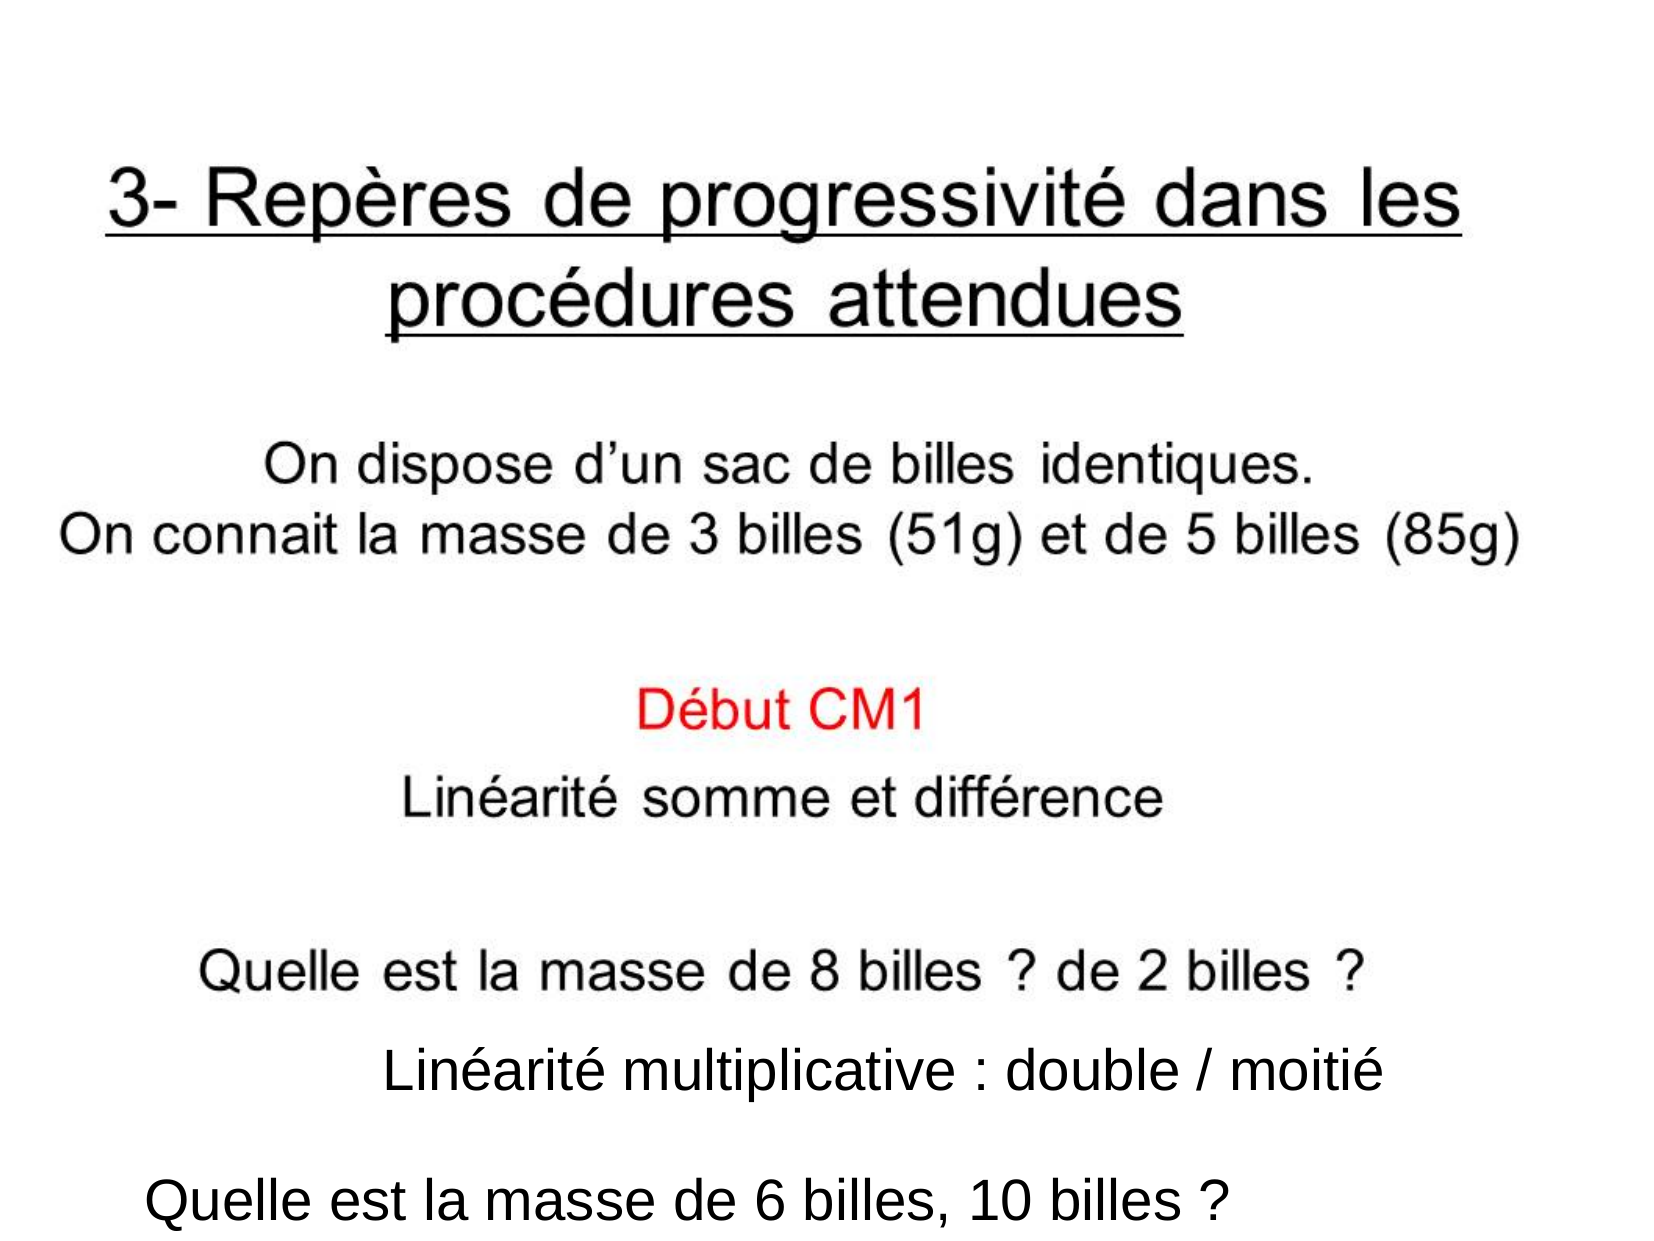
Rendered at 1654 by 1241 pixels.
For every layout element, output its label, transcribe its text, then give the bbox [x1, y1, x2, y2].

picture [35, 126, 1536, 1241]
text_box Linéarité multiplicative : double / moitié Quelle est la masse de 6 billes, 10 billes ? [129, 1030, 1583, 1241]
